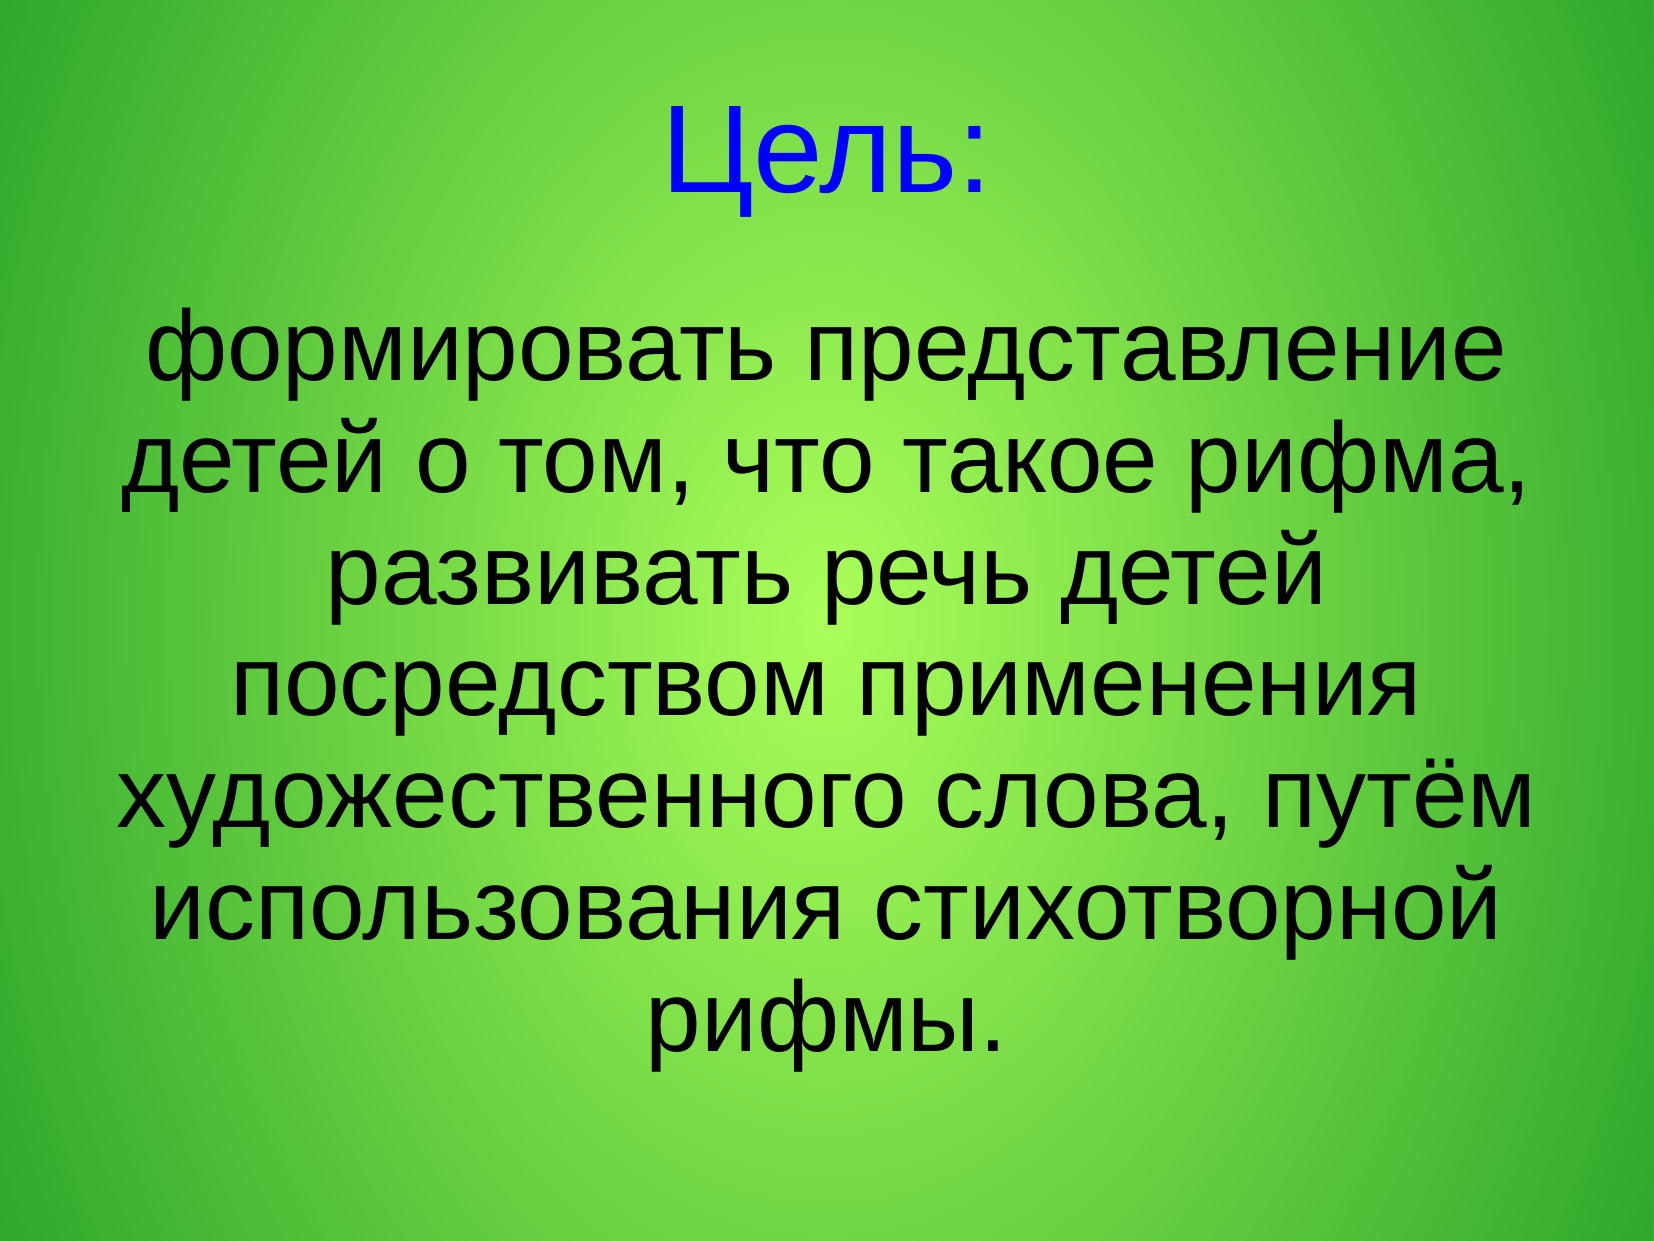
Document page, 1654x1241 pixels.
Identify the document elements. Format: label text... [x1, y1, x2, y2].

list формировать представление детей о том, что такое рифма, развивать речь детей посредством применения художественного слова, путём использования стихотворной рифмы. [82, 290, 1571, 1073]
title Цель: [82, 47, 1571, 252]
